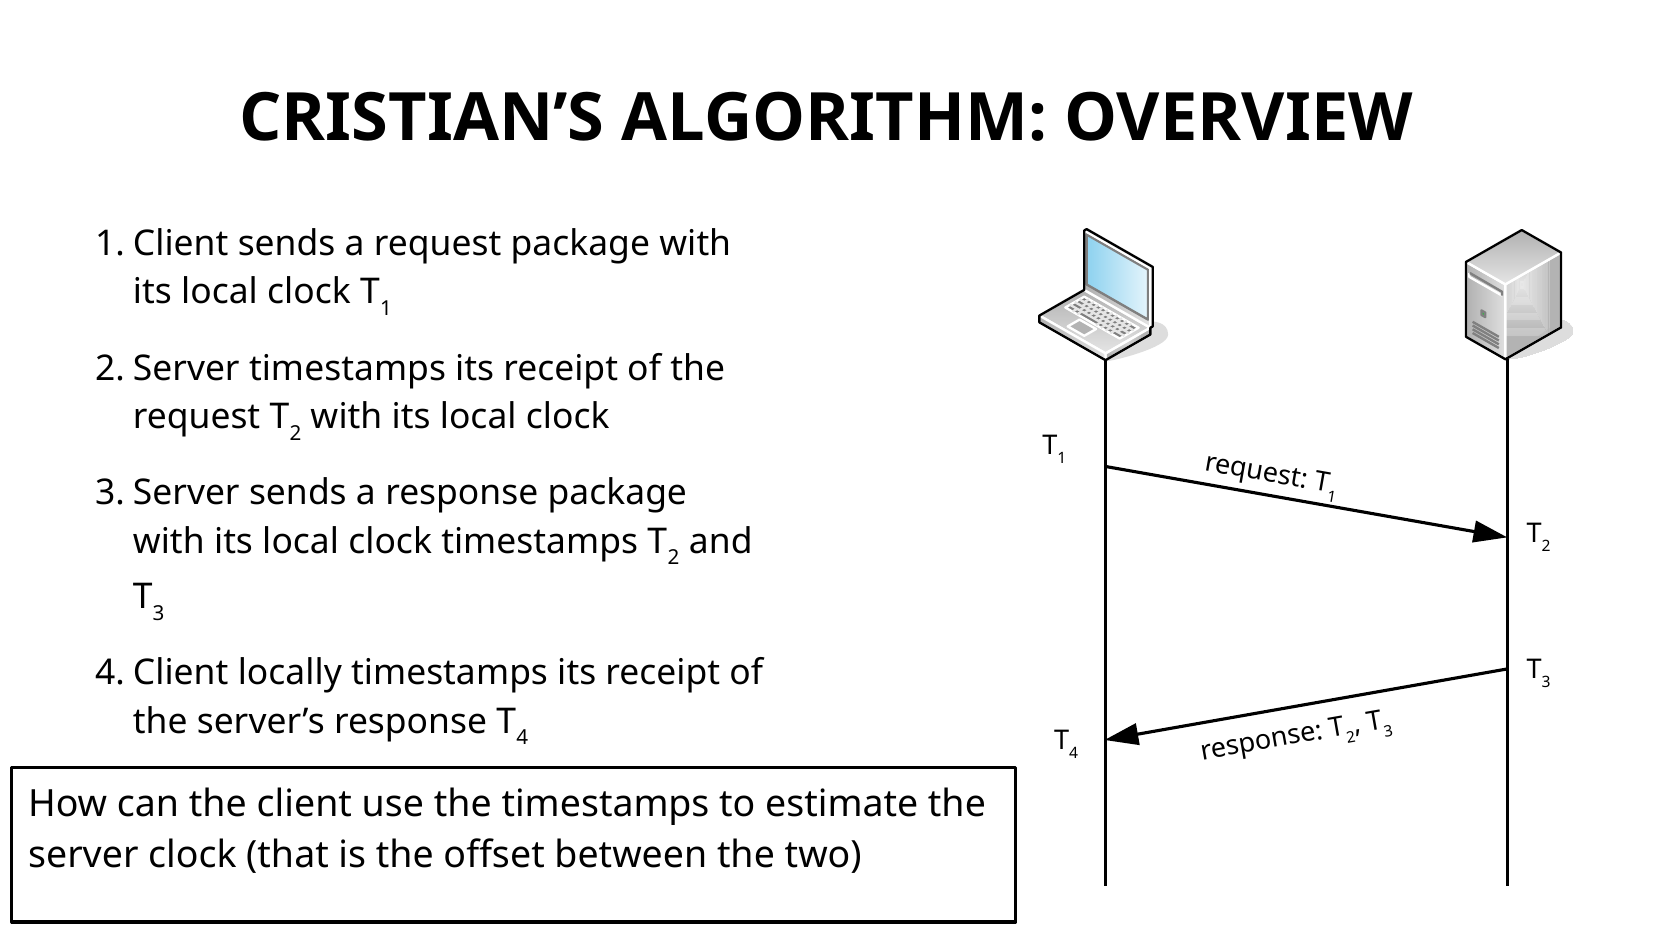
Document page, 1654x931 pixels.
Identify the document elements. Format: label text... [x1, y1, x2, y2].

text_box response: T2, T3 [1181, 676, 1477, 781]
text_box [1468, 232, 1559, 357]
text_box [1041, 231, 1151, 358]
list Client sends a request package with its local clock T1 Server timestamps its receipt of the request T2 with its local clock Server sends a response package with its local clock timestamps T2 and T3 Client locally timestamps its receipt of the server’s response T4 [82, 217, 768, 757]
text_box [1110, 322, 1167, 360]
text_box T2 [1511, 506, 1575, 562]
text_box T1 [1027, 418, 1091, 473]
text_box [1509, 320, 1573, 360]
text_box How can the client use the timestamps to estimate the server clock (that is the offset between the two) [11, 767, 1016, 923]
text_box request: T1 [1186, 432, 1452, 531]
text_box T3 [1511, 642, 1575, 697]
text_box T4 [1039, 713, 1102, 768]
title CRISTIAN’S ALGORITHM: OVERVIEW [82, 36, 1571, 193]
